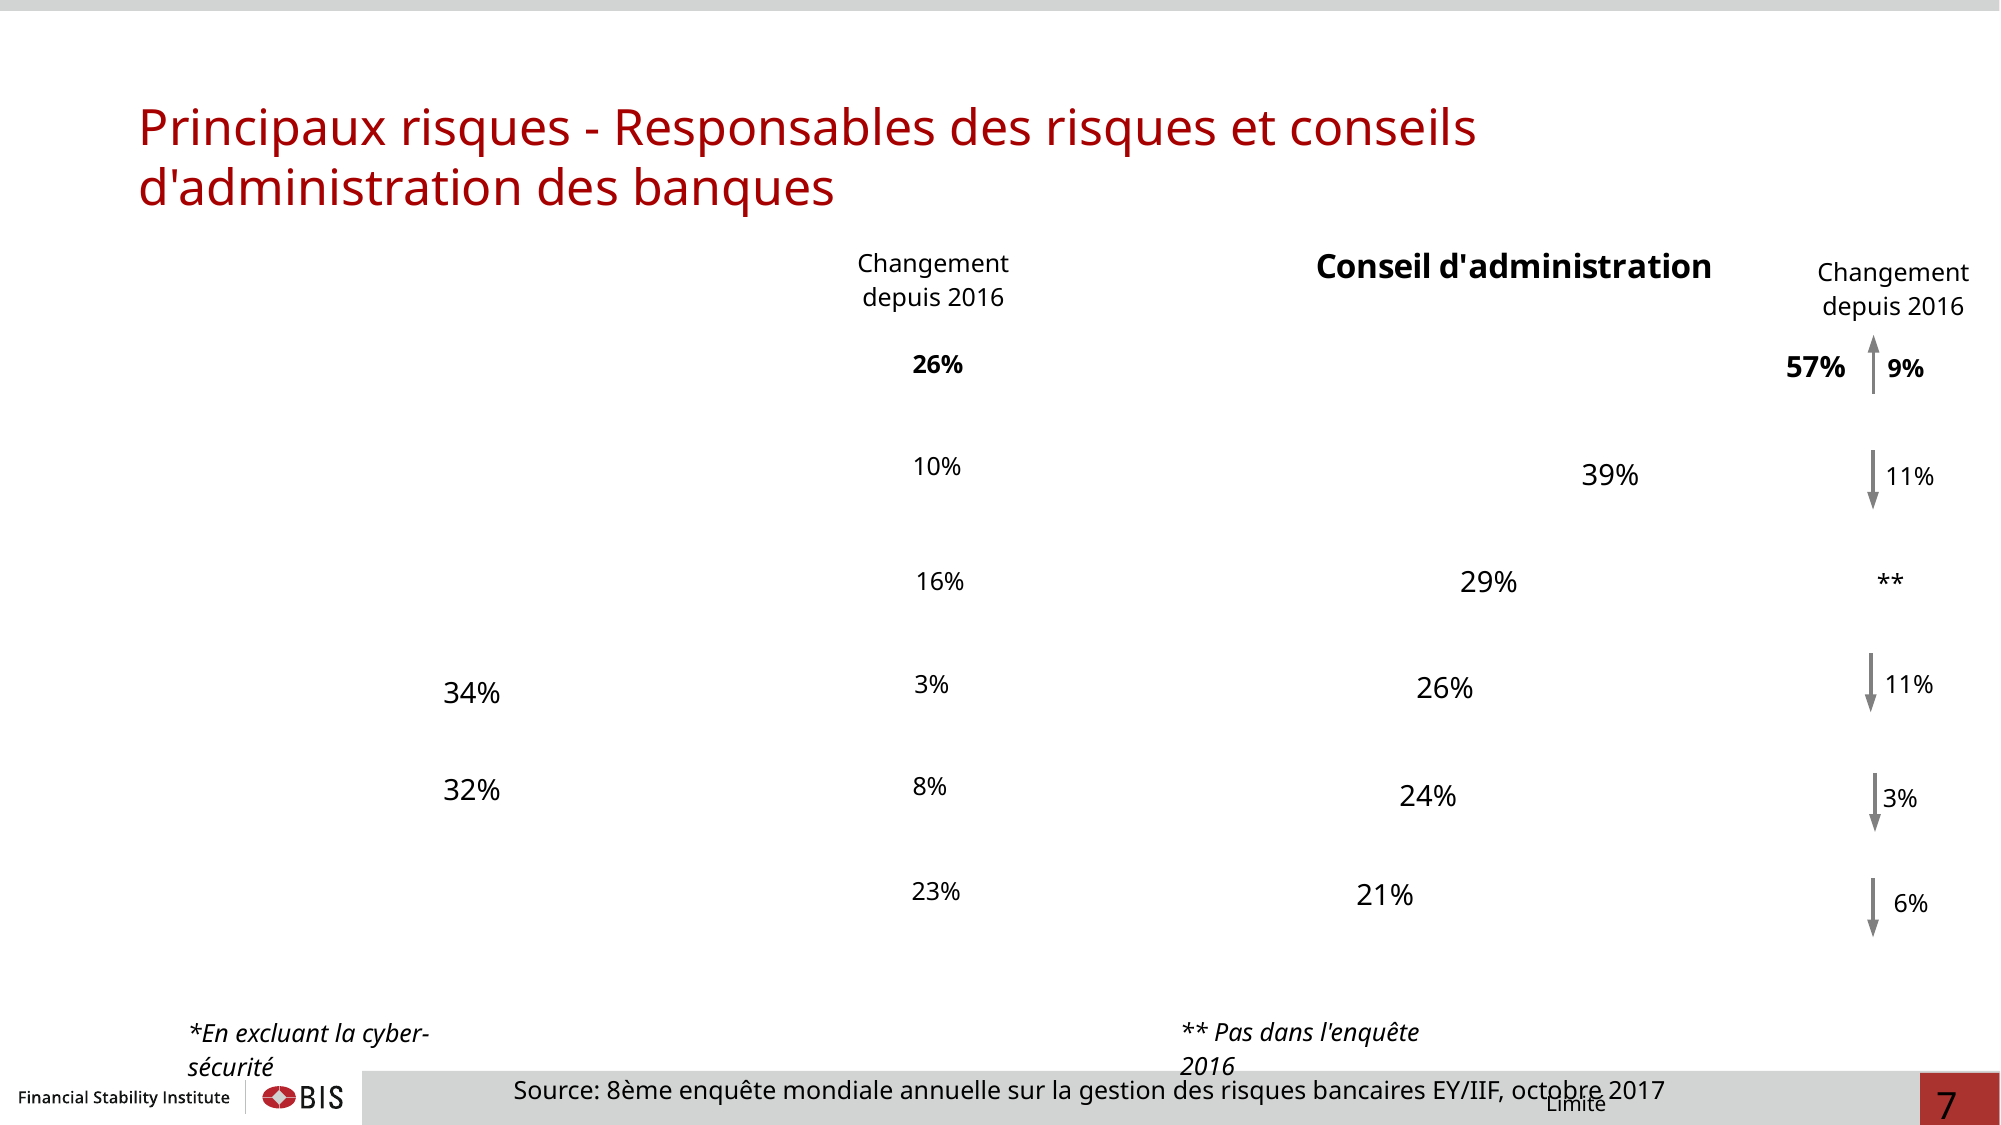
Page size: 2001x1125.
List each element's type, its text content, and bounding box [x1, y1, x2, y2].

text_box 34% [428, 665, 524, 720]
text_box 3% [899, 659, 995, 709]
text_box 29% [1445, 553, 1540, 609]
text_box *En excluant la cyber-sécurité [173, 1008, 504, 1091]
text_box 11% [1870, 451, 1966, 500]
text_box 32% [428, 761, 524, 817]
text_box 8% [897, 761, 993, 811]
chart [1077, 219, 1837, 972]
text_box Source: 8ème enquête mondiale annuelle sur la gestion des risques bancaires EY/IIF, octobre 2017 [498, 1065, 1846, 1115]
text_box Changement depuis 2016 [829, 238, 1038, 322]
text_box ** [1862, 558, 1957, 608]
text_box 23% [896, 866, 992, 916]
text_box 9% [1872, 343, 1968, 393]
text_box 10% [897, 441, 993, 491]
title Principaux risques - Responsables des risques et conseils d'administration des banques [138, 95, 1869, 226]
text_box 57% [1771, 339, 1863, 394]
text_box Changement depuis 2016 [1790, 247, 1998, 331]
text_box 11% [1869, 659, 1965, 709]
text_box 16% [900, 556, 996, 606]
text_box ** Pas dans l'enquête 2016 [1165, 1007, 1497, 1065]
text_box 6% [1878, 878, 1974, 927]
text_box 26% [897, 339, 993, 389]
text_box 24% [1384, 767, 1480, 823]
text_box 3% [1868, 773, 1963, 823]
text_box 26% [1401, 659, 1497, 715]
text_box 21% [1341, 866, 1436, 922]
text_box 39% [1566, 446, 1662, 502]
text_box [1921, 1074, 2000, 1125]
